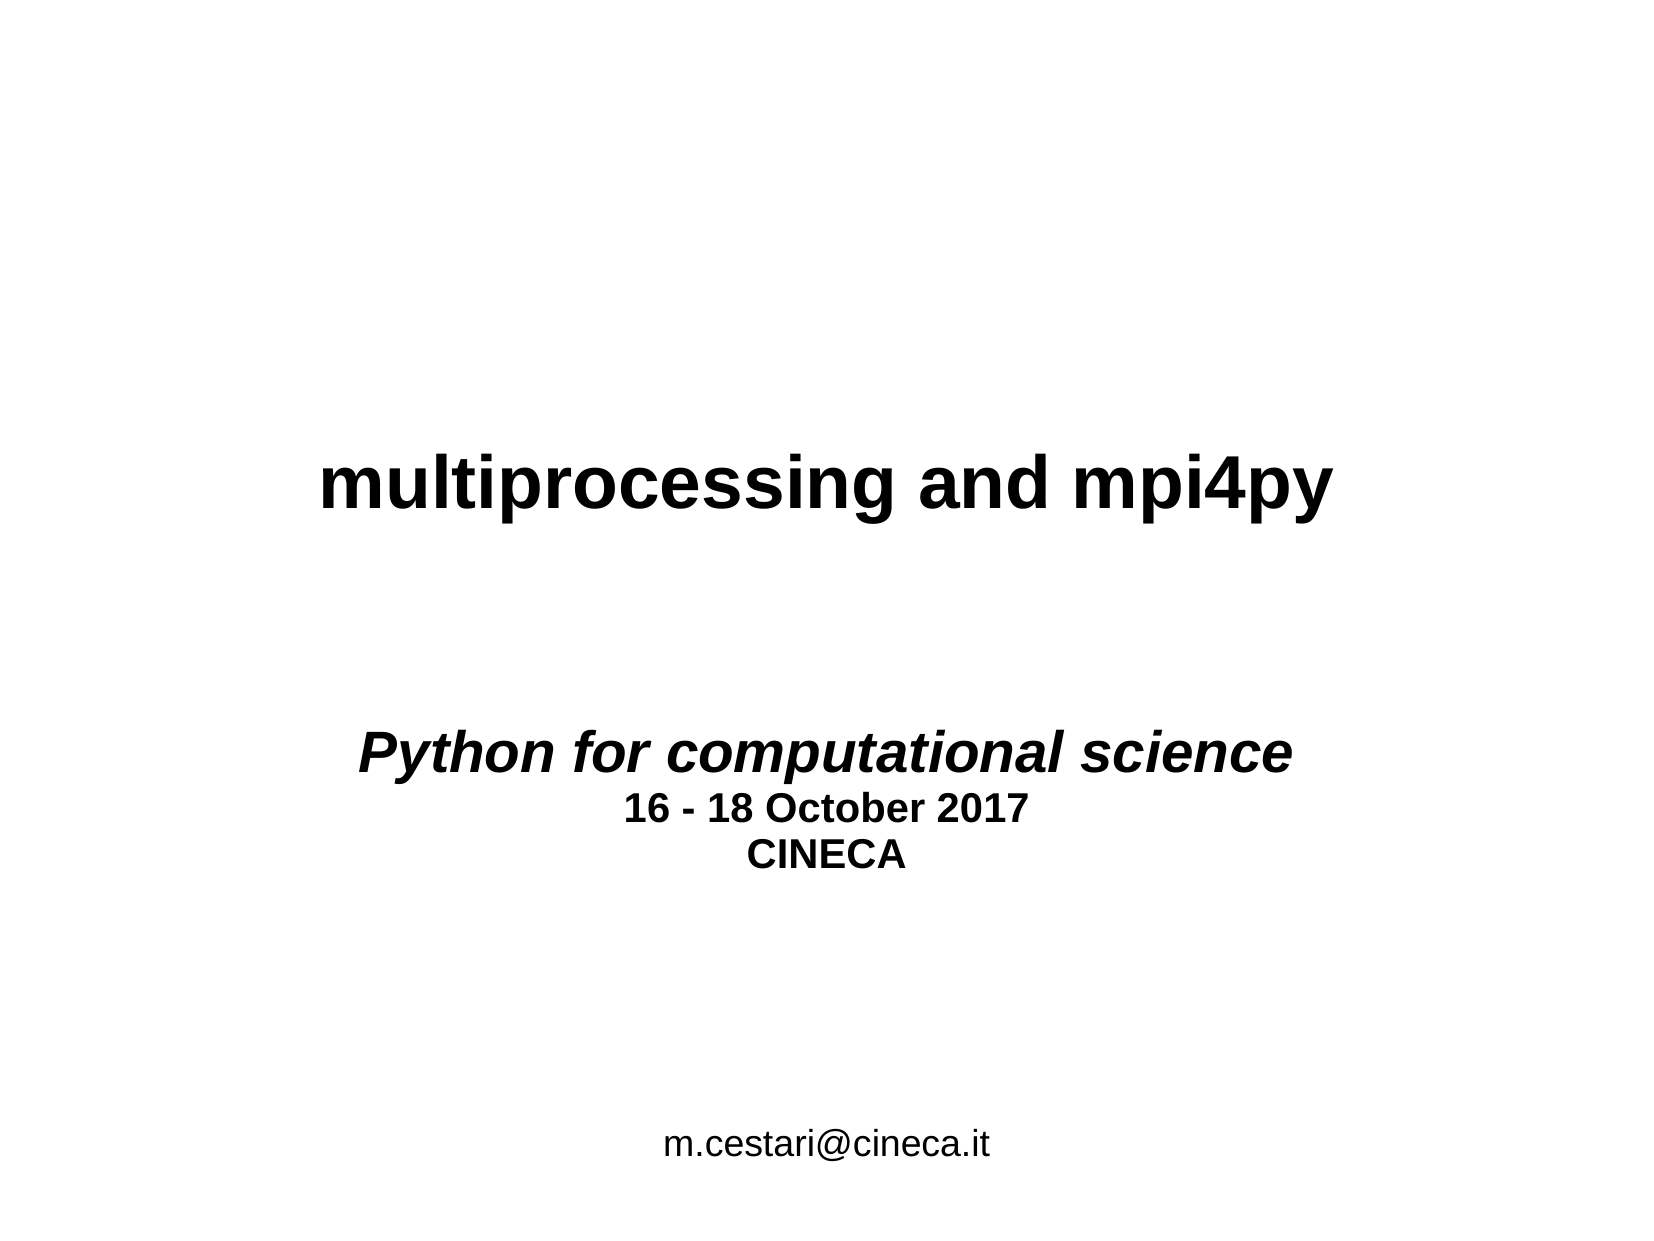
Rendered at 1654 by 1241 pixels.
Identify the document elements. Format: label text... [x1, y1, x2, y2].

text_box m.cestari@cineca.it [636, 1114, 1018, 1172]
text_box multiprocessing and mpi4py Python for computational science 16 - 18 October 2017 CINECA [208, 433, 1445, 979]
